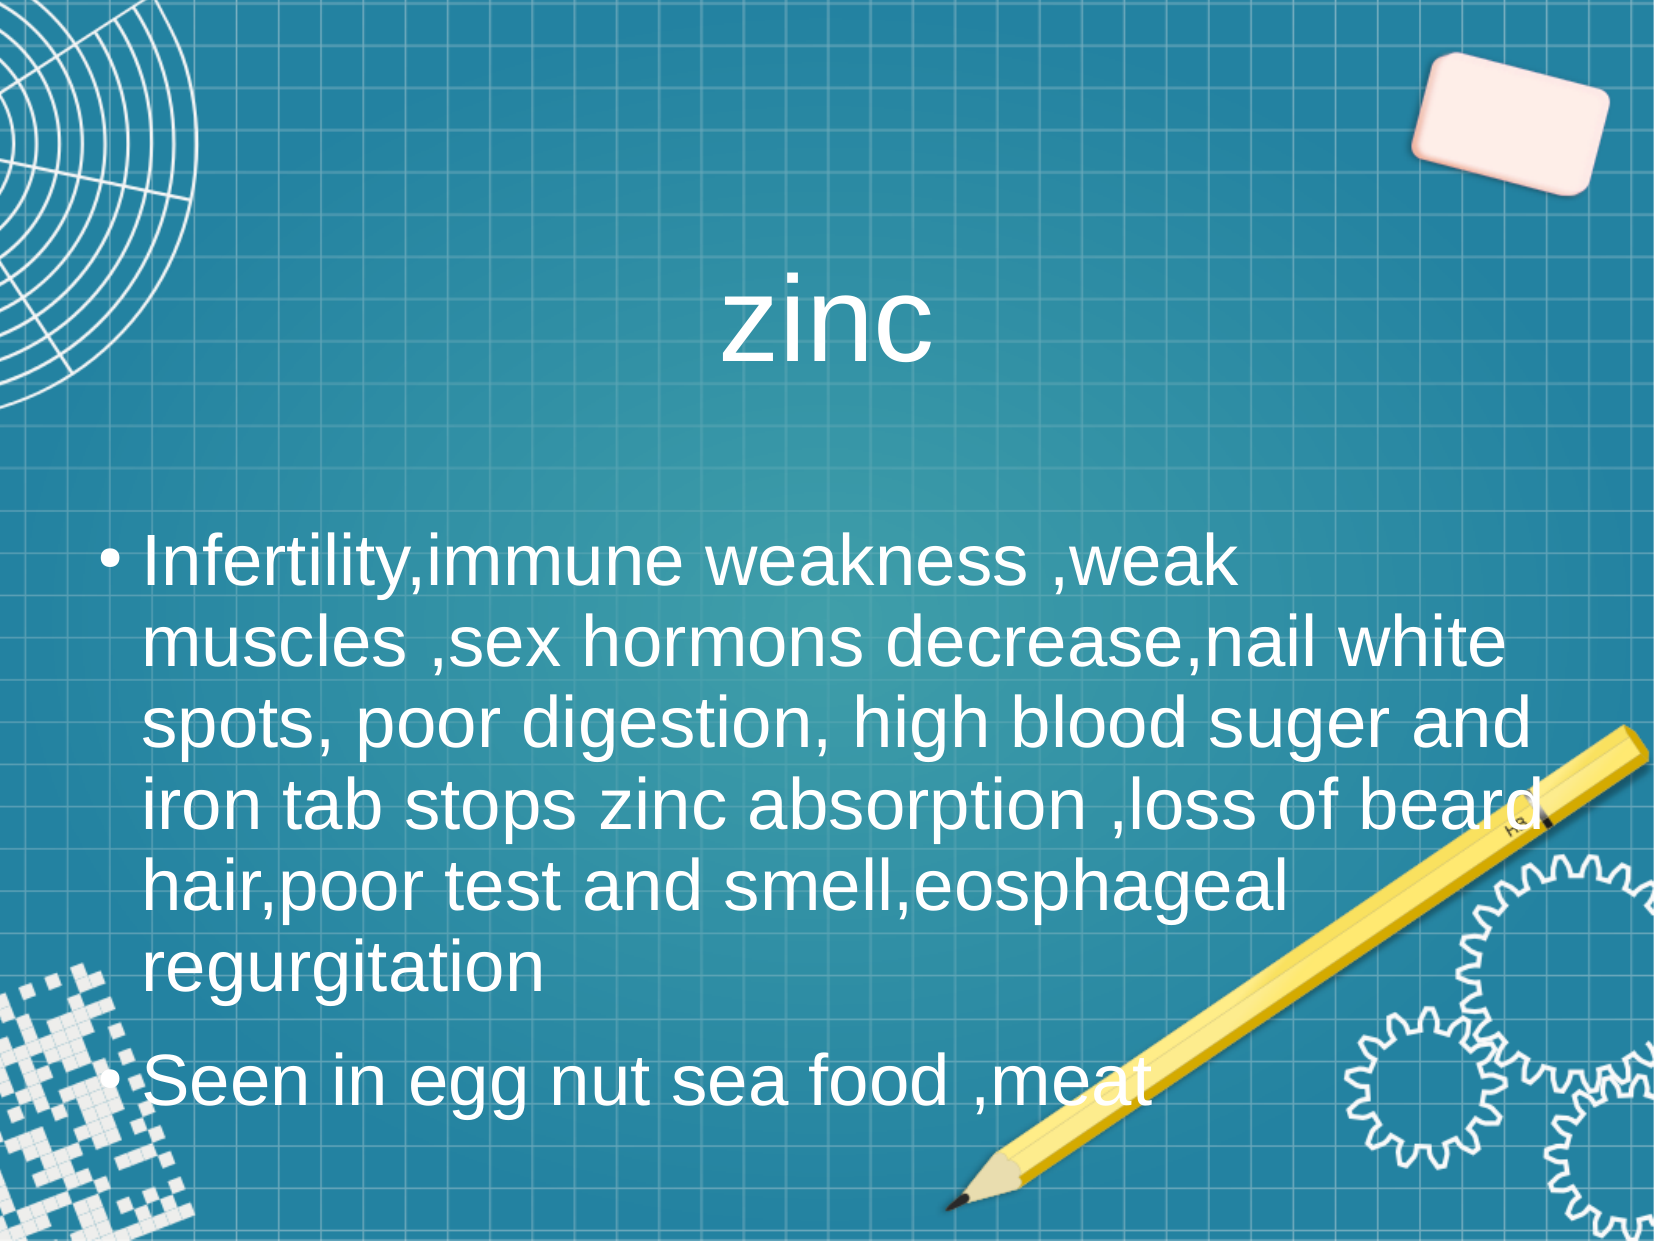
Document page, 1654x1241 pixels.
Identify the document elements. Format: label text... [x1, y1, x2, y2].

title zinc [82, 177, 1571, 461]
picture [0, 0, 1654, 1241]
list Infertility,immune weakness ,weak muscles ,sex hormons decrease,nail white spots, poor digestion, high blood suger and iron tab stops zinc absorption ,loss of beard hair,poor test and smell,eosphageal regurgitation Seen in egg nut sea food ,meat [82, 519, 1571, 1123]
